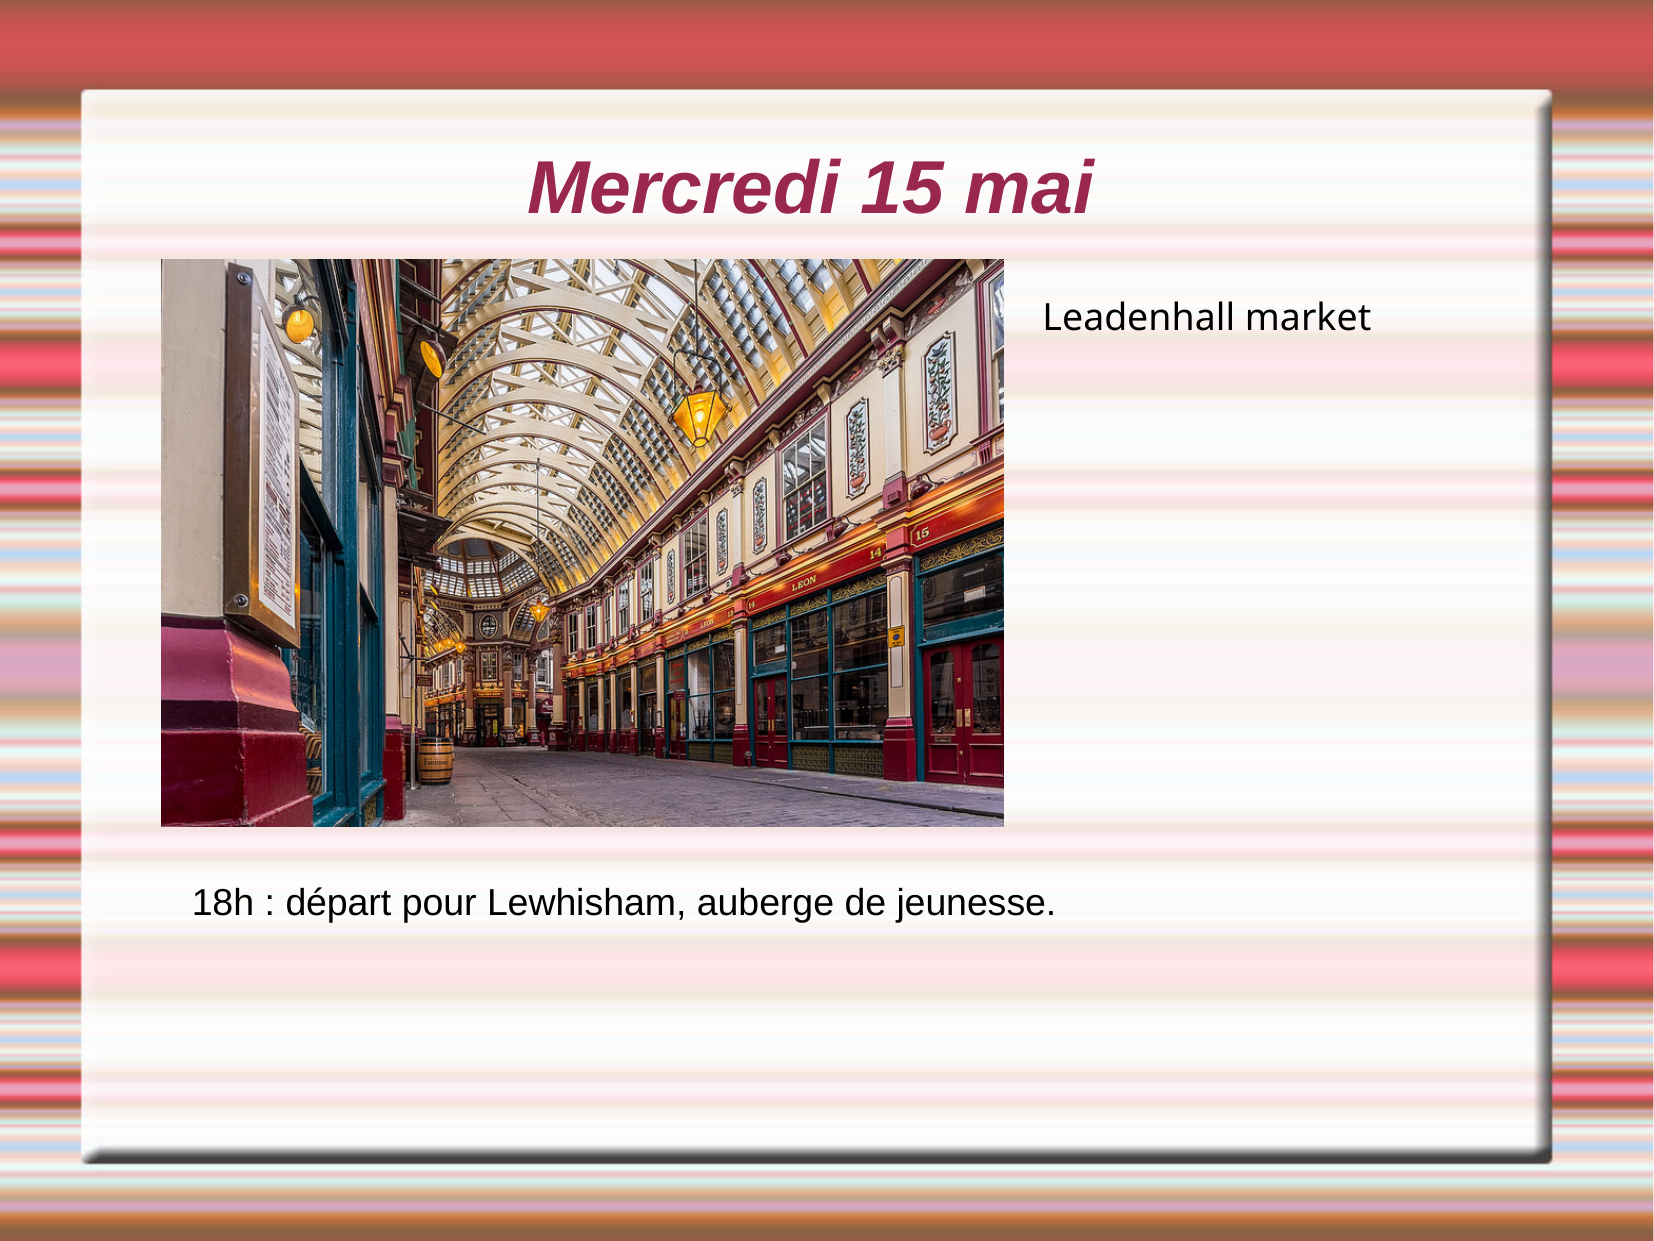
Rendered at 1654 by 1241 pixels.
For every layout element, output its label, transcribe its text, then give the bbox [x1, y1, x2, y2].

text_box 18h : départ pour Lewhisham, auberge de jeunesse. [177, 874, 1465, 945]
picture [0, 0, 1654, 1241]
text_box Leadenhall market [1027, 283, 1501, 355]
title Mercredi 15 mai [88, 114, 1534, 260]
